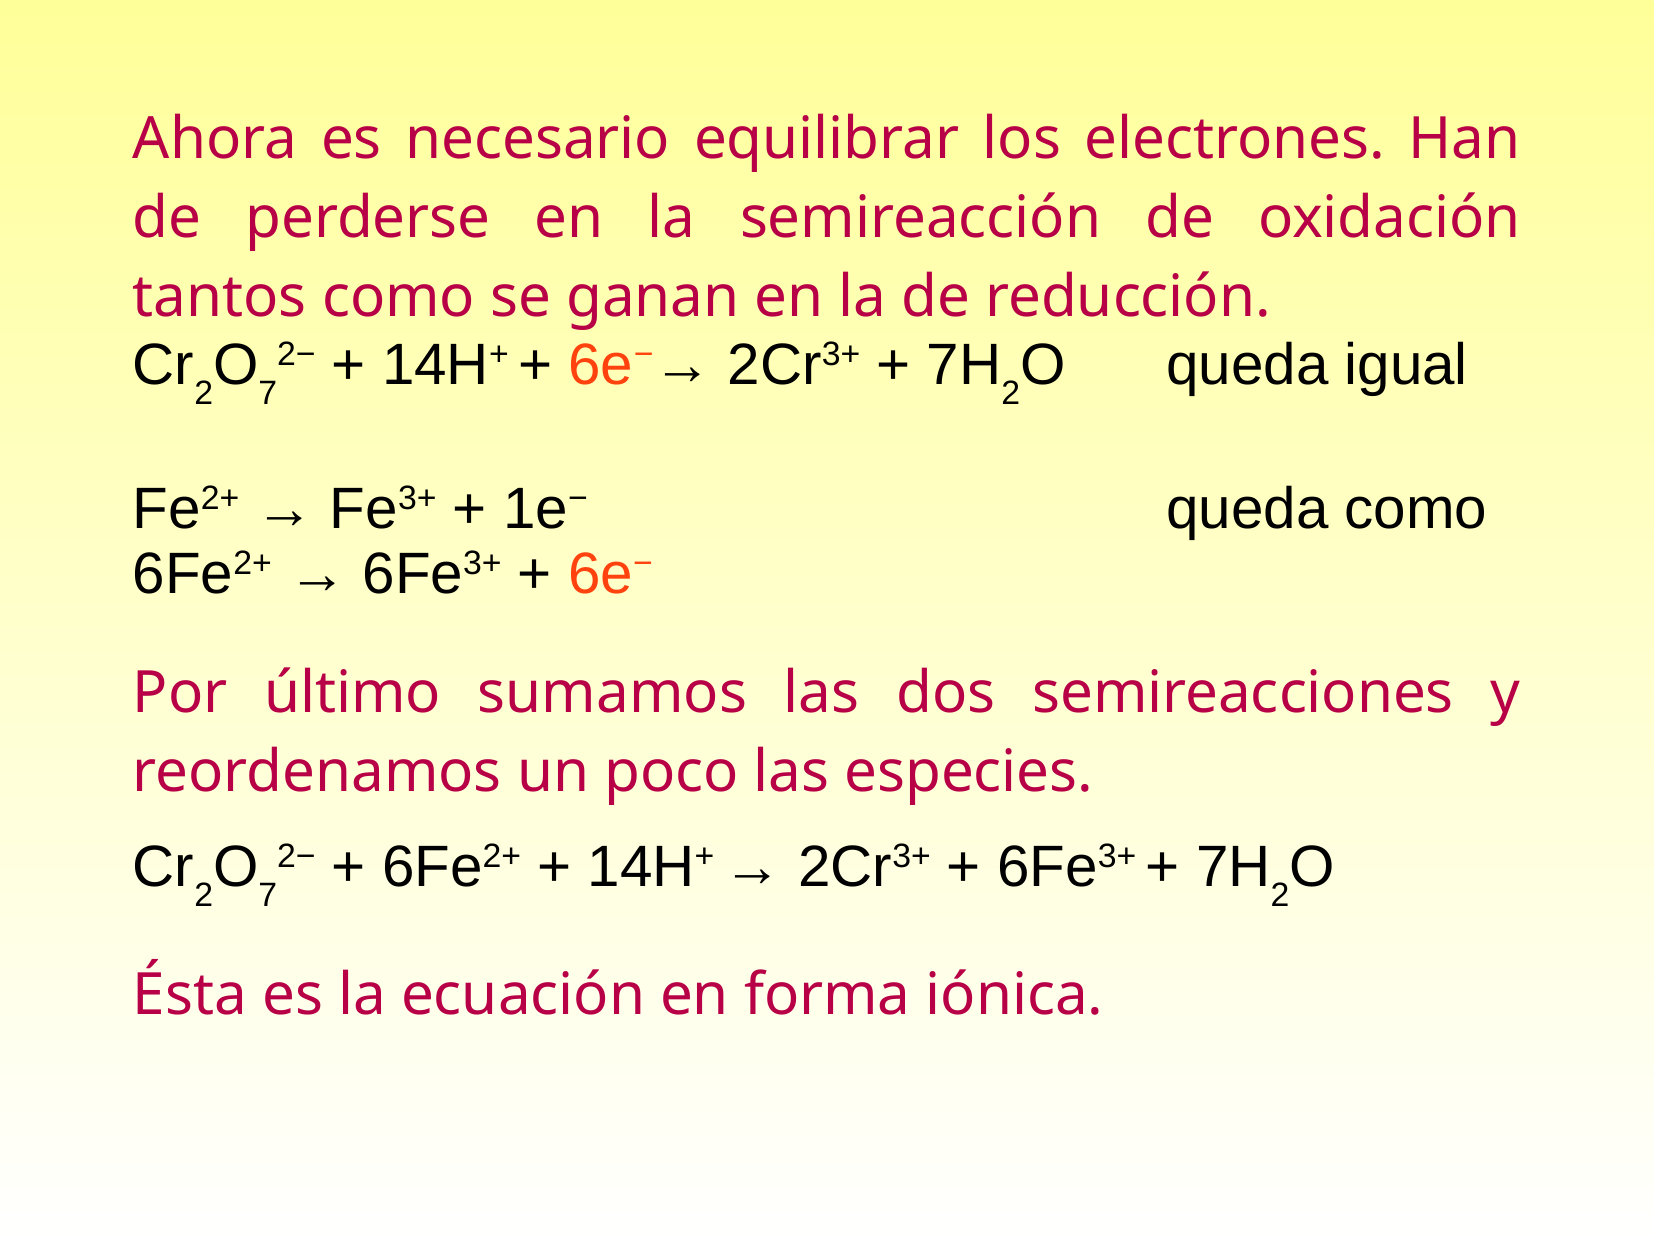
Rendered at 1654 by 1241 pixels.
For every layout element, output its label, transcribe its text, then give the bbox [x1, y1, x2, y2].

text_box Cr2O72− + 6Fe2+ + 14H+ → 2Cr3+ + 6Fe3+ + 7H2O [118, 826, 1536, 921]
text_box Ésta es la ecuación en forma iónica. [118, 944, 1536, 1030]
text_box Cr2O72− + 14H+ + 6e−→ 2Cr3+ + 7H2O queda igual Fe2+ → Fe3+ + 1e− queda como 6Fe2+ → 6Fe3+ + 6e− [118, 324, 1536, 613]
text_box Ahora es necesario equilibrar los electrones. Han de perderse en la semireacción de oxidación tantos como se ganan en la de reducción. [118, 88, 1536, 313]
text_box Por último sumamos las dos semireacciones y reordenamos un poco las especies. [118, 642, 1536, 798]
